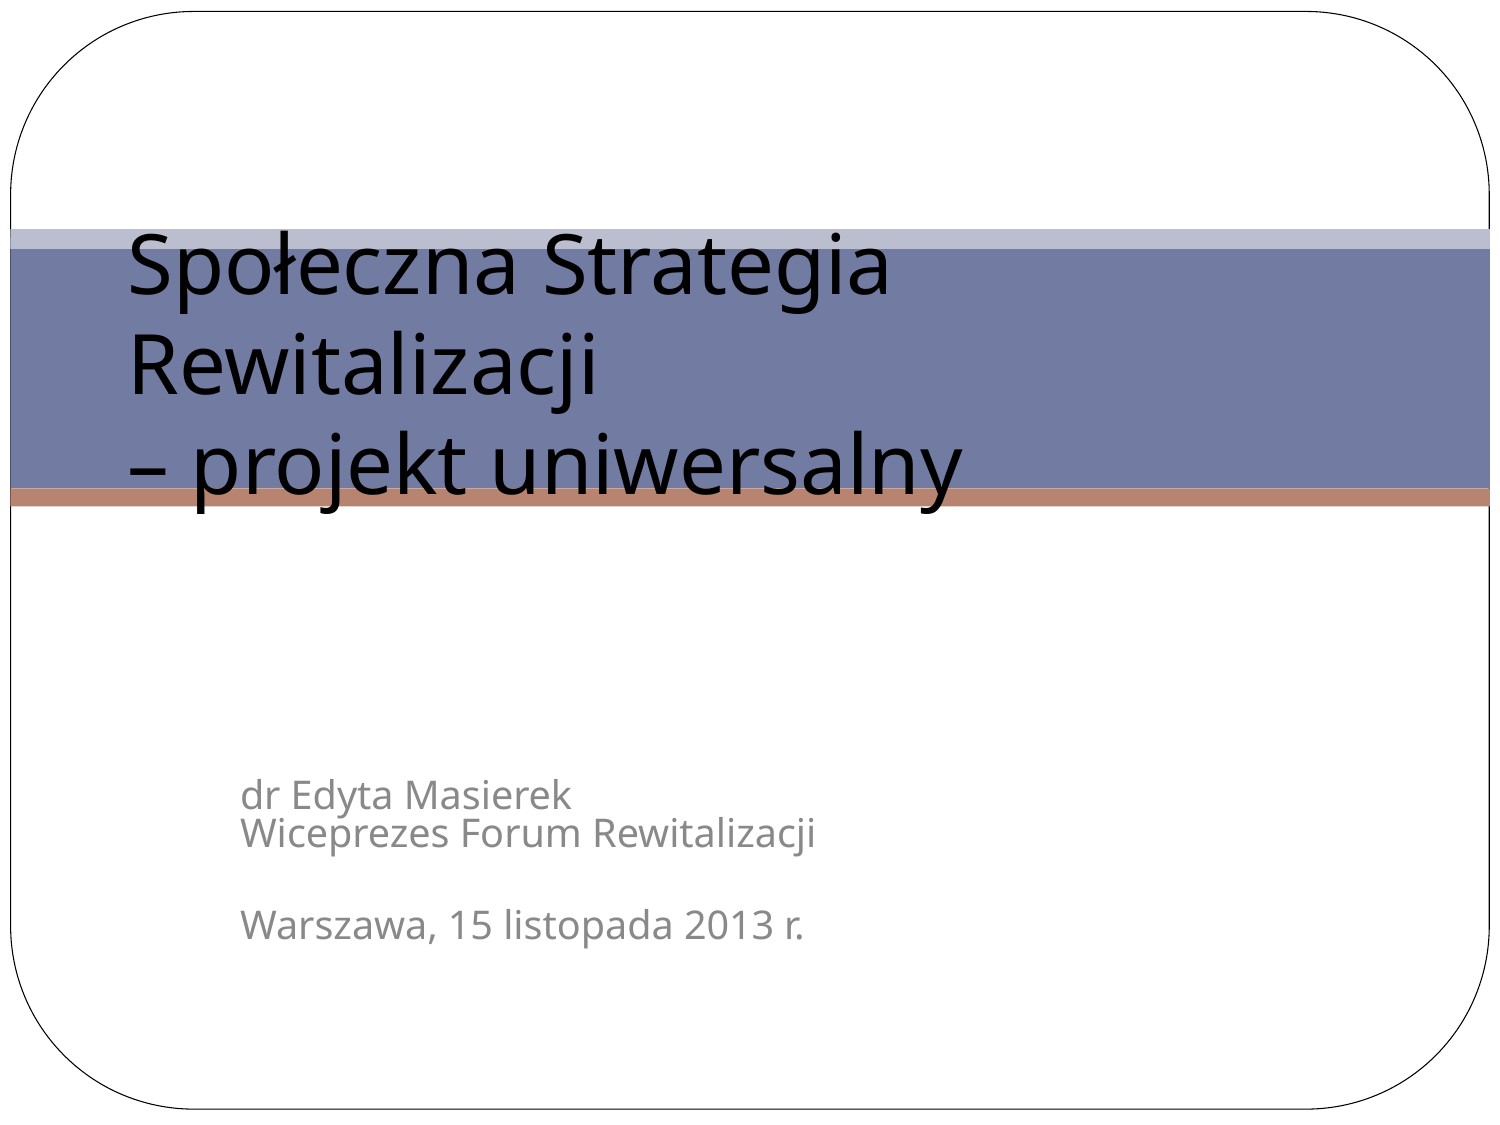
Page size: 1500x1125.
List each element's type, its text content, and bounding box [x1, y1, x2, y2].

title Społeczna Strategia Rewitalizacji – projekt uniwersalny [112, 196, 1388, 419]
text_box dr Edyta Masierek Wiceprezes Forum Rewitalizacji Warszawa, 15 listopada 2013 r. [224, 704, 1275, 1012]
